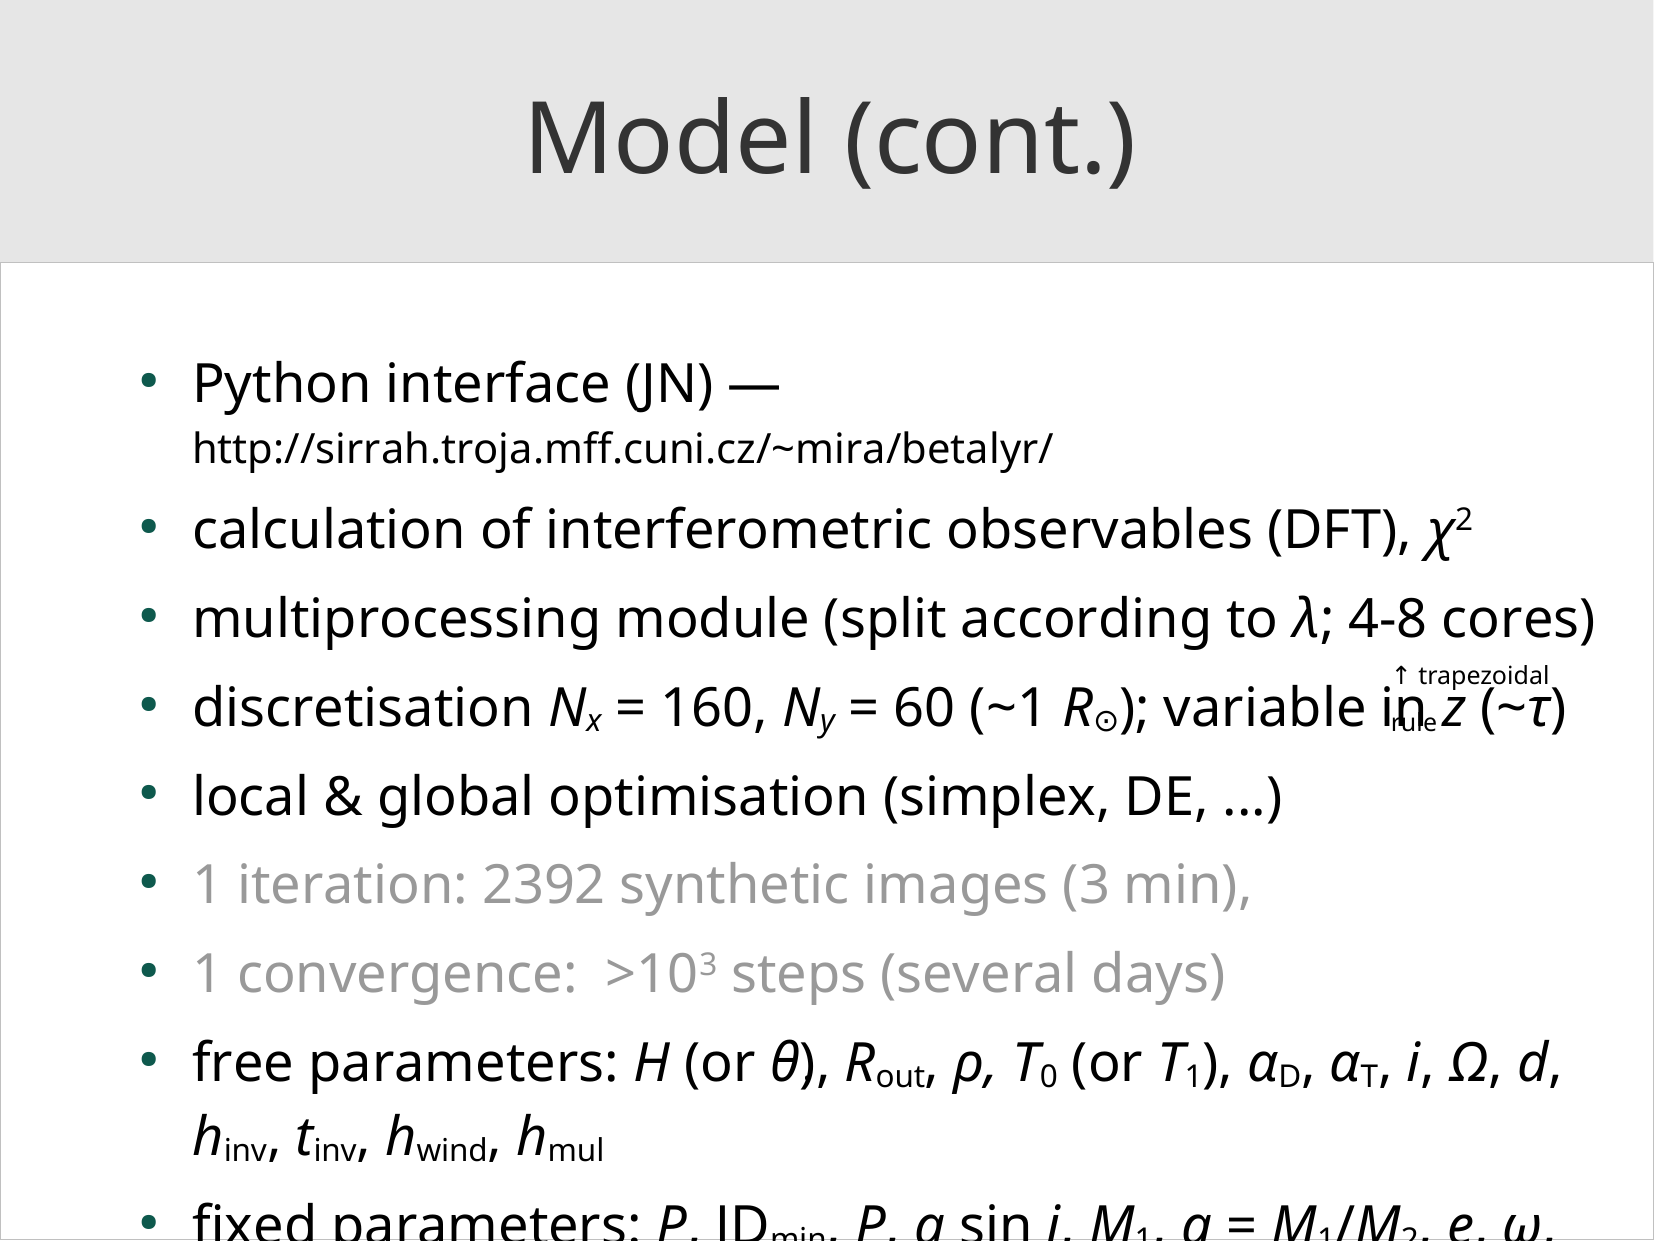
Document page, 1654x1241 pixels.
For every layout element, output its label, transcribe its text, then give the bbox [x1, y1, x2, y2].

text_box ↑ trapezoidal rule [1375, 650, 1601, 713]
text_box . [802, 1032, 818, 1095]
title Model (cont.) [124, 31, 1537, 239]
list Python interface (JN) ― http://sirrah.troja.mff.cuni.cz/~mira/betalyr/ calculation of interferometric observables (DFT), χ2 multiprocessing module (split according to λ; 4-8 cores) discretisation Nx = 160, Ny = 60 (~1 R⊙); variable in z (~τ) local & global optimisation (simplex, DE, ...) 1 iteration: 2392 synthetic images (3 min), 1 convergence: >103 steps (several days) free parameters: H (or θ), Rout, ρ, T0 (or T1), αD, αT, i, Ω, d, hinv, tinv, hwind, hmul fixed parameters: P, JDmin, P, a sin i, M1, q = M1/M2, e, ω, fill, Rg, Teff,d, Teff,g, xbol,d, xbol,g, αgd,d, αgd,g, ... [121, 344, 1606, 1241]
